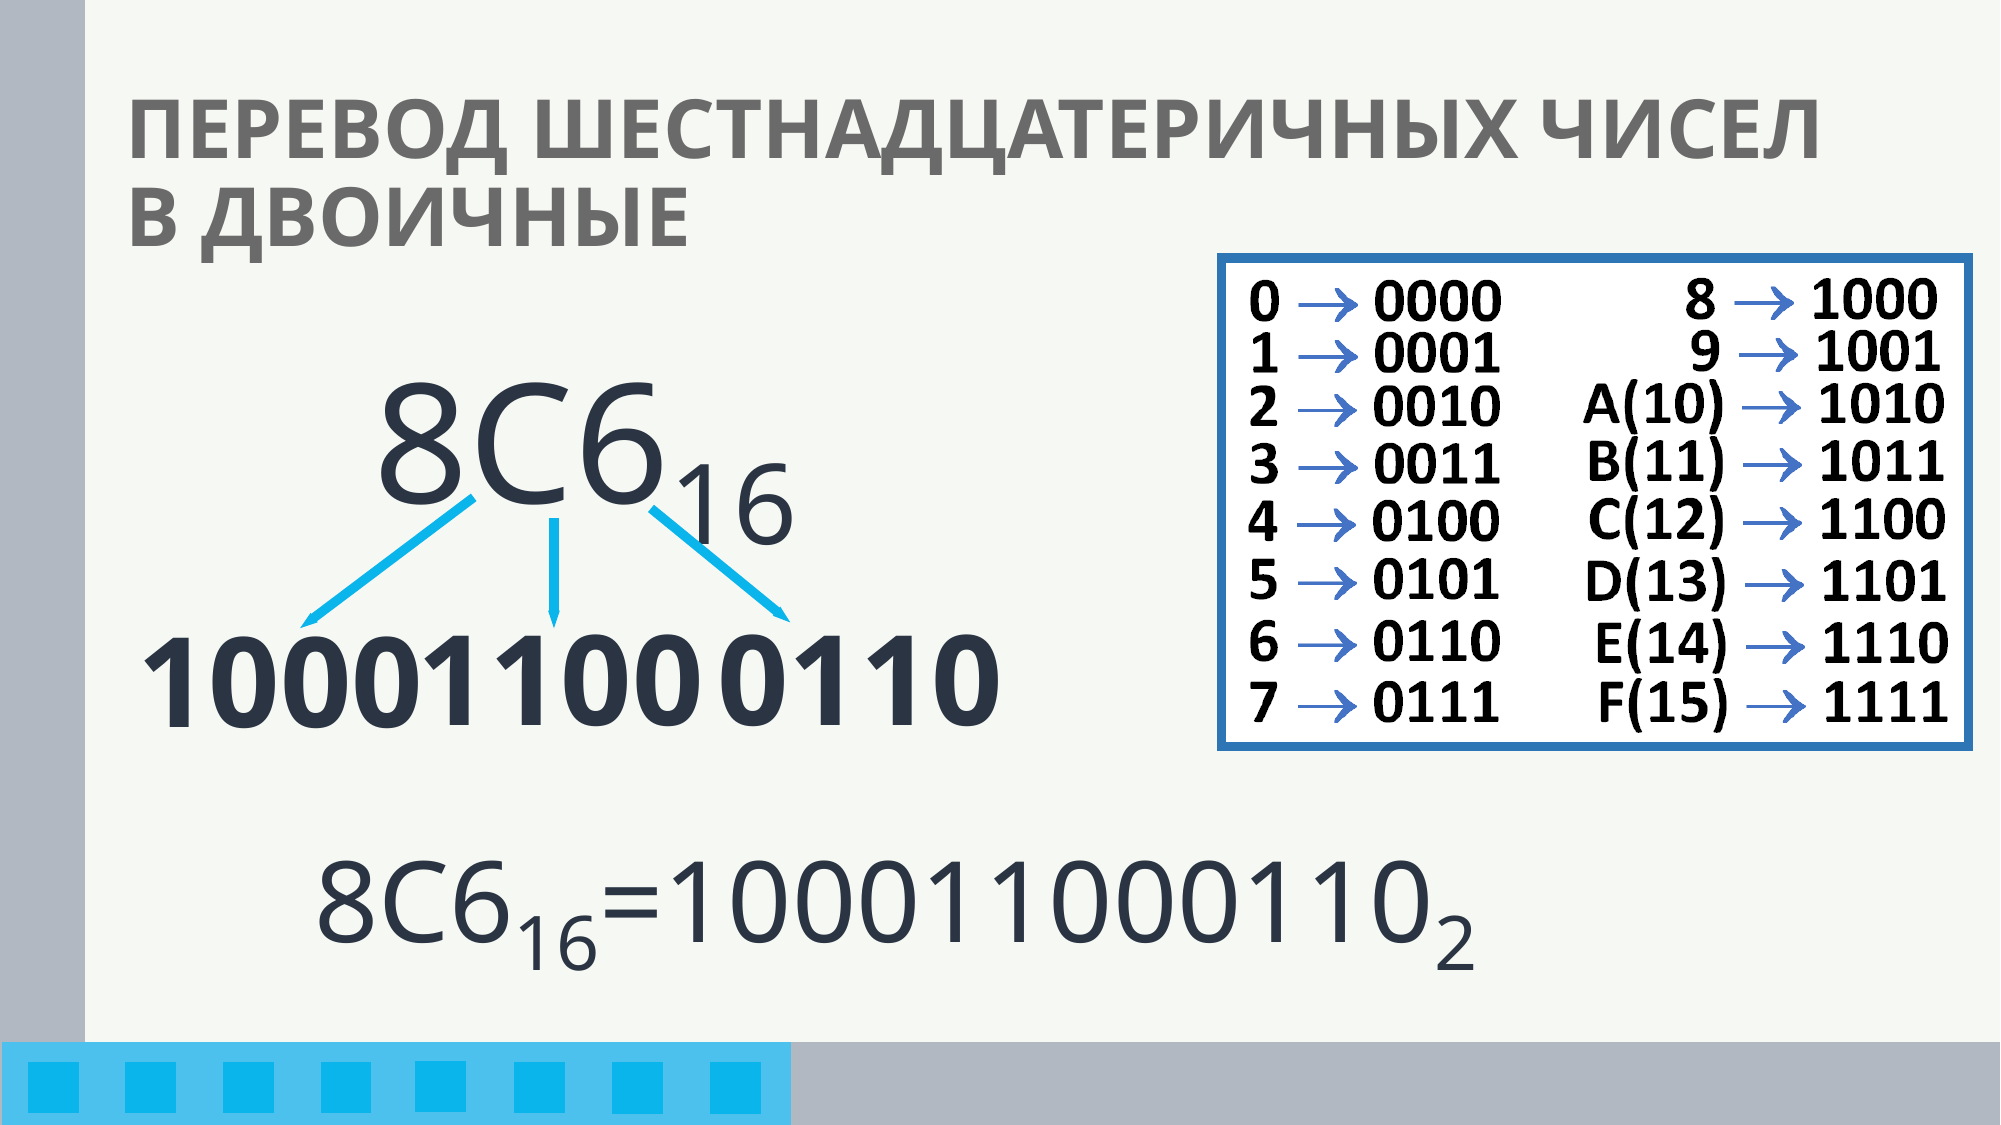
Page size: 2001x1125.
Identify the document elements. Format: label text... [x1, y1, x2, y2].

title ПЕРЕВОД ШЕСТНАДЦАТЕРИЧНЫХ ЧИСЕЛ В ДВОИЧНЫЕ [110, 67, 1892, 286]
text_box 1000 [122, 594, 504, 762]
text_box 8С616 [181, 328, 990, 547]
text_box 8С616=1000110001102 [238, 822, 1554, 975]
text_box 0110 [702, 592, 1067, 760]
picture [1226, 262, 1964, 742]
text_box 1100 [402, 593, 702, 760]
